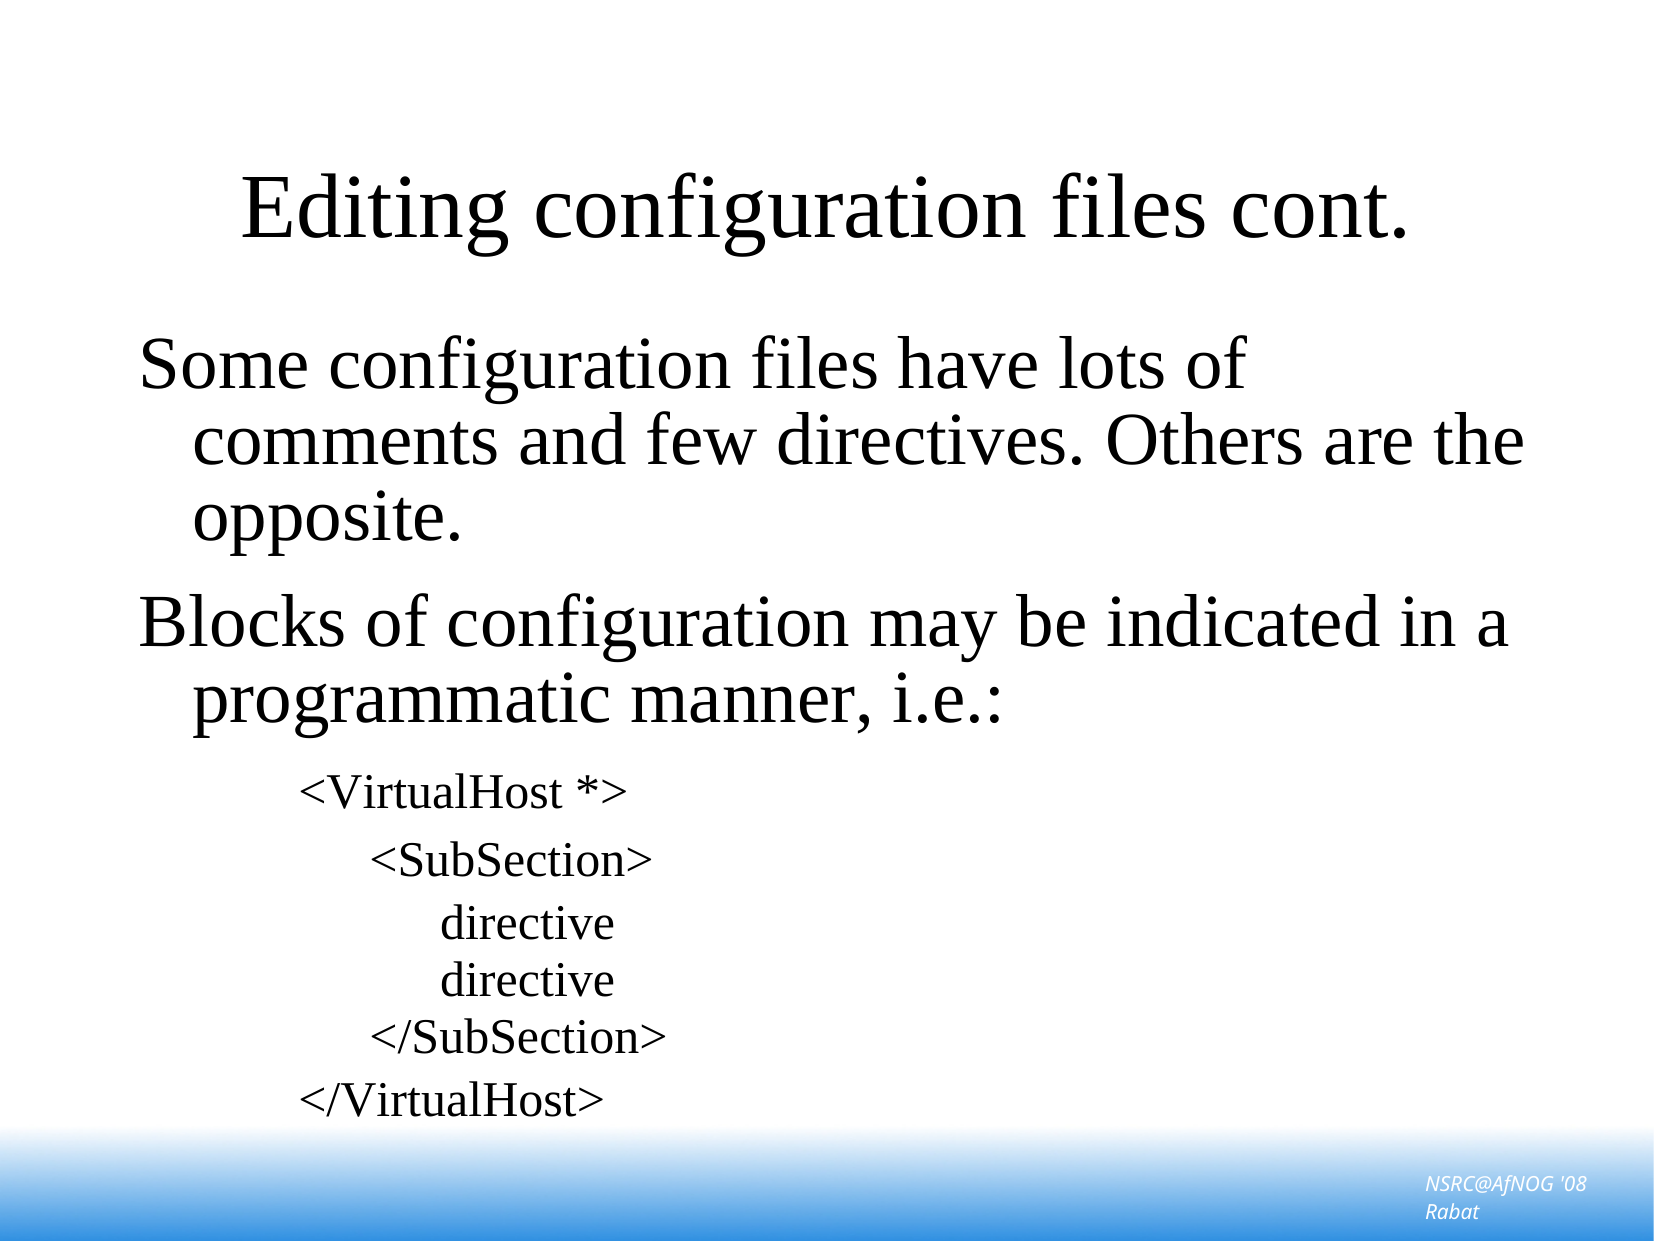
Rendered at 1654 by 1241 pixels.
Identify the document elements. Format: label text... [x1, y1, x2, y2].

picture [0, 1124, 1654, 1241]
list Some configuration files have lots of comments and few directives. Others are the opposite. Blocks of configuration may be indicated in a programmatic manner, i.e.: <VirtualHost *> <SubSection> directive directive </SubSection> </VirtualHost> [121, 327, 1534, 1134]
title Editing configuration files cont. [121, 102, 1534, 311]
